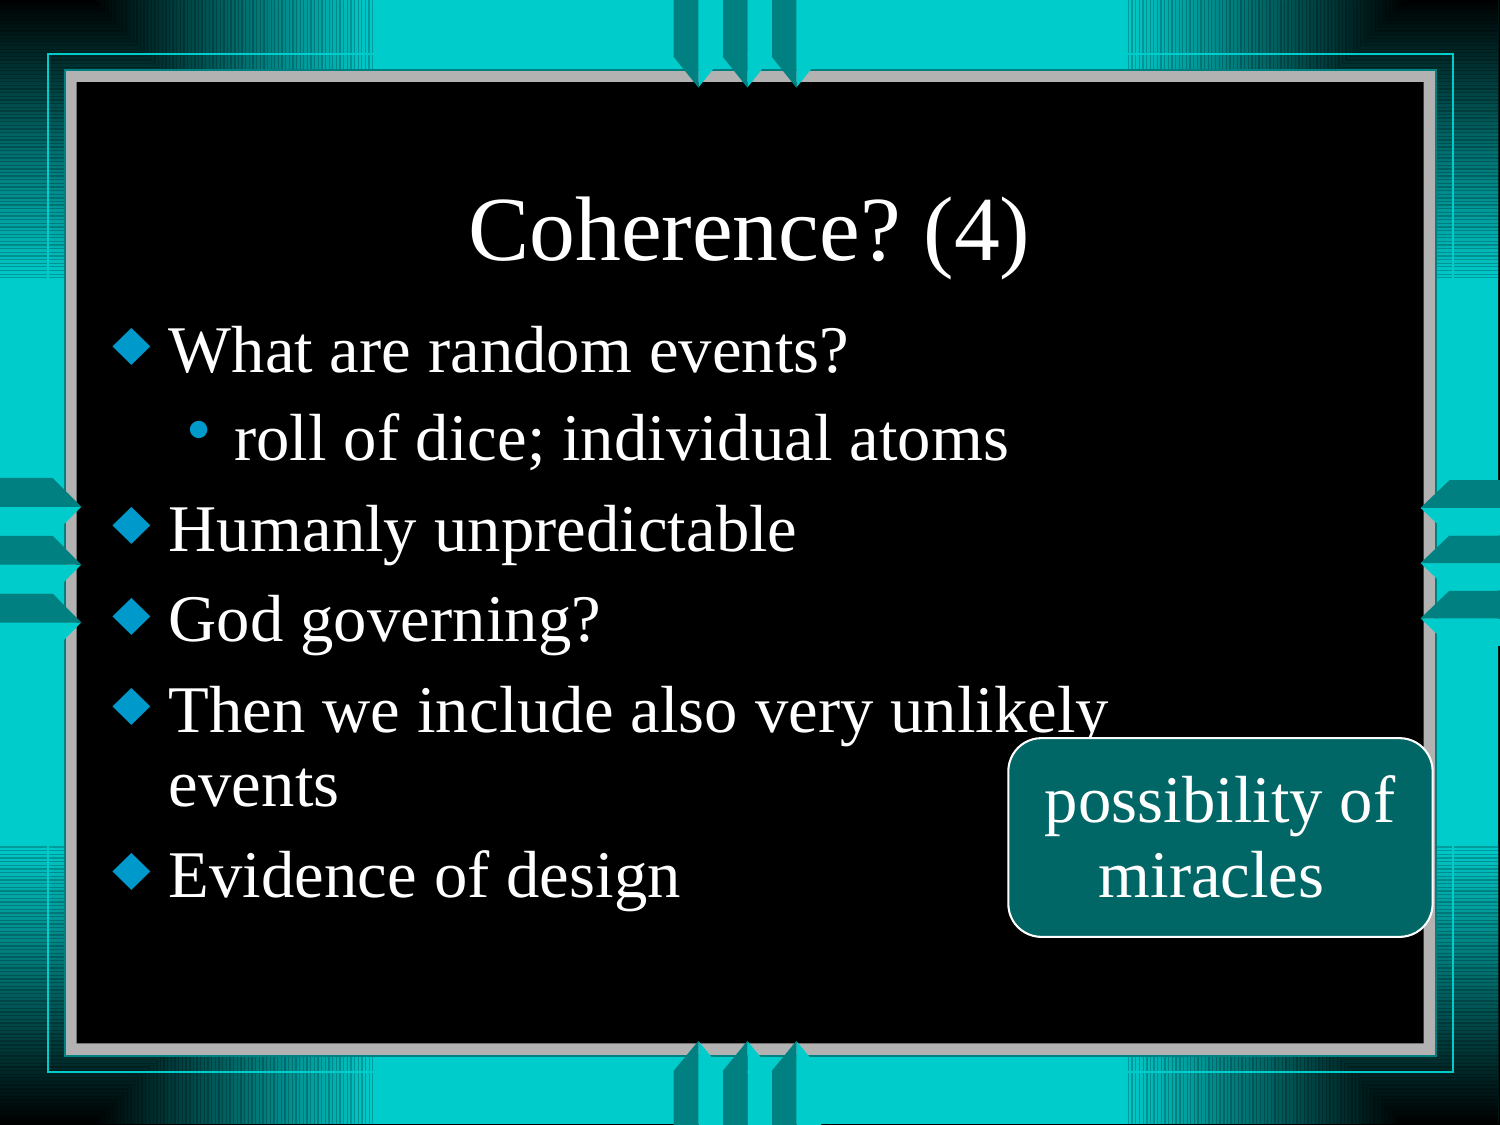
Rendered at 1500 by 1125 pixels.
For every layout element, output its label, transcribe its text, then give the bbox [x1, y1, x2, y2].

text_box possibility of miracles [1008, 738, 1433, 937]
title Coherence? (4) [112, 99, 1388, 288]
list What are random events? roll of dice; individual atoms Humanly unpredictable God governing? Then we include also very unlikely events Evidence of design [112, 312, 1201, 986]
